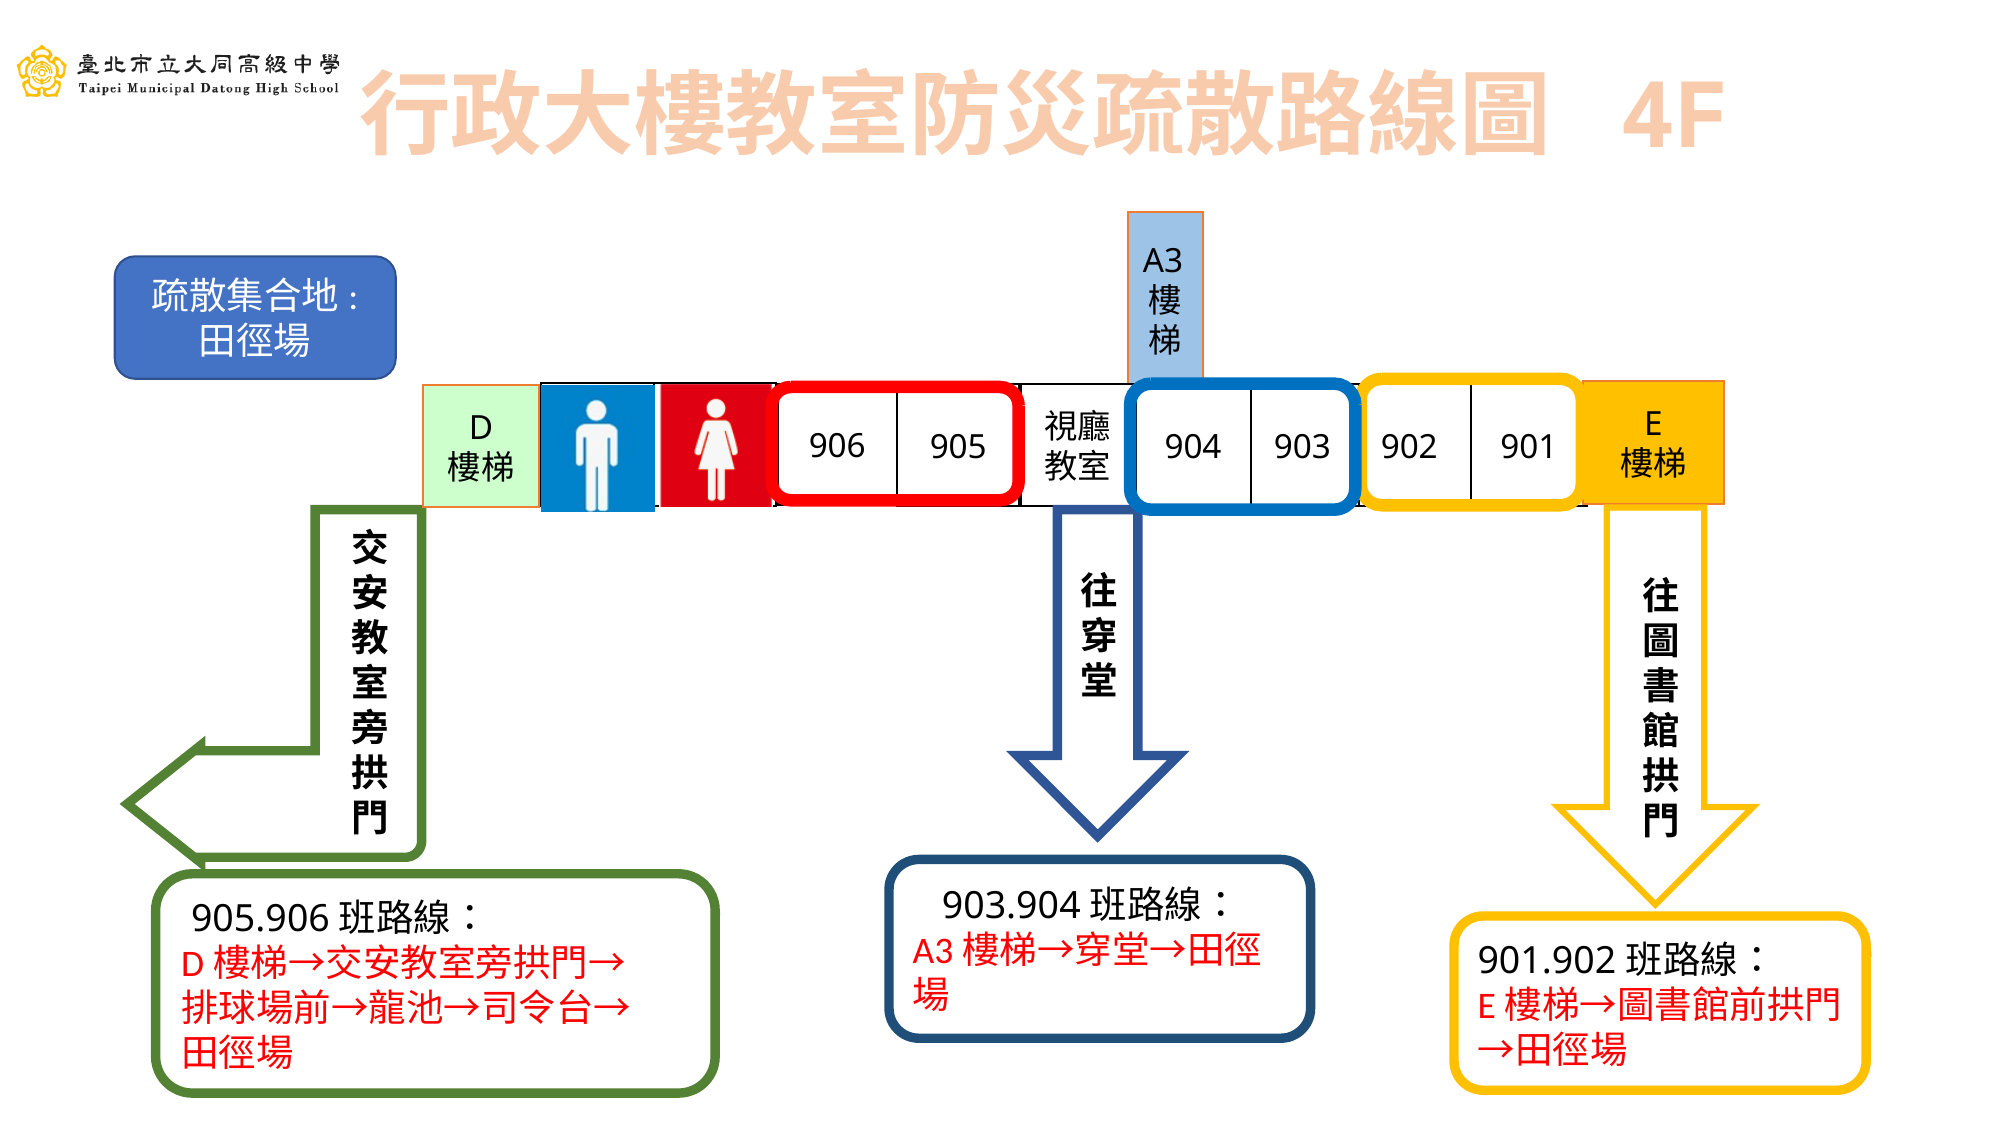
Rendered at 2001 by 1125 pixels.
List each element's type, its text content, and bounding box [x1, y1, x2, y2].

picture [16, 45, 340, 103]
text_box 901.902班路線： E樓梯→圖書館前拱門→田徑場 [1454, 915, 1867, 1091]
text_box 疏散集合地: 田徑場 [114, 256, 396, 379]
picture [541, 385, 655, 512]
text_box 905 [897, 394, 1012, 494]
text_box E 樓梯 [1583, 381, 1724, 504]
text_box 902 [1367, 386, 1471, 499]
text_box 行政大樓教室防災疏散路線圖 4F [295, 48, 1794, 173]
text_box 906 [779, 394, 897, 494]
text_box 視廳教室 [1021, 384, 1132, 506]
text_box [127, 509, 422, 863]
text_box 女廁 [654, 383, 776, 506]
text_box 904 [1137, 390, 1251, 503]
text_box 905.906班路線： D樓梯→交安教室旁拱門→ 排球場前→龍池→司令台→ 田徑場 [155, 873, 716, 1094]
text_box 往 圖書館拱門 [1627, 564, 1680, 853]
text_box 901 [1471, 386, 1575, 499]
text_box A3樓梯 [1128, 212, 1203, 384]
text_box 903 [1251, 390, 1349, 503]
text_box D 樓梯 [423, 385, 539, 507]
text_box 交安教室旁拱門 [336, 516, 389, 850]
text_box 905 [1009, 499, 1019, 506]
picture [659, 384, 773, 507]
text_box 903.904班路線： A3樓梯→穿堂→田徑場 [889, 859, 1311, 1039]
text_box 往 穿堂 [1065, 559, 1129, 711]
